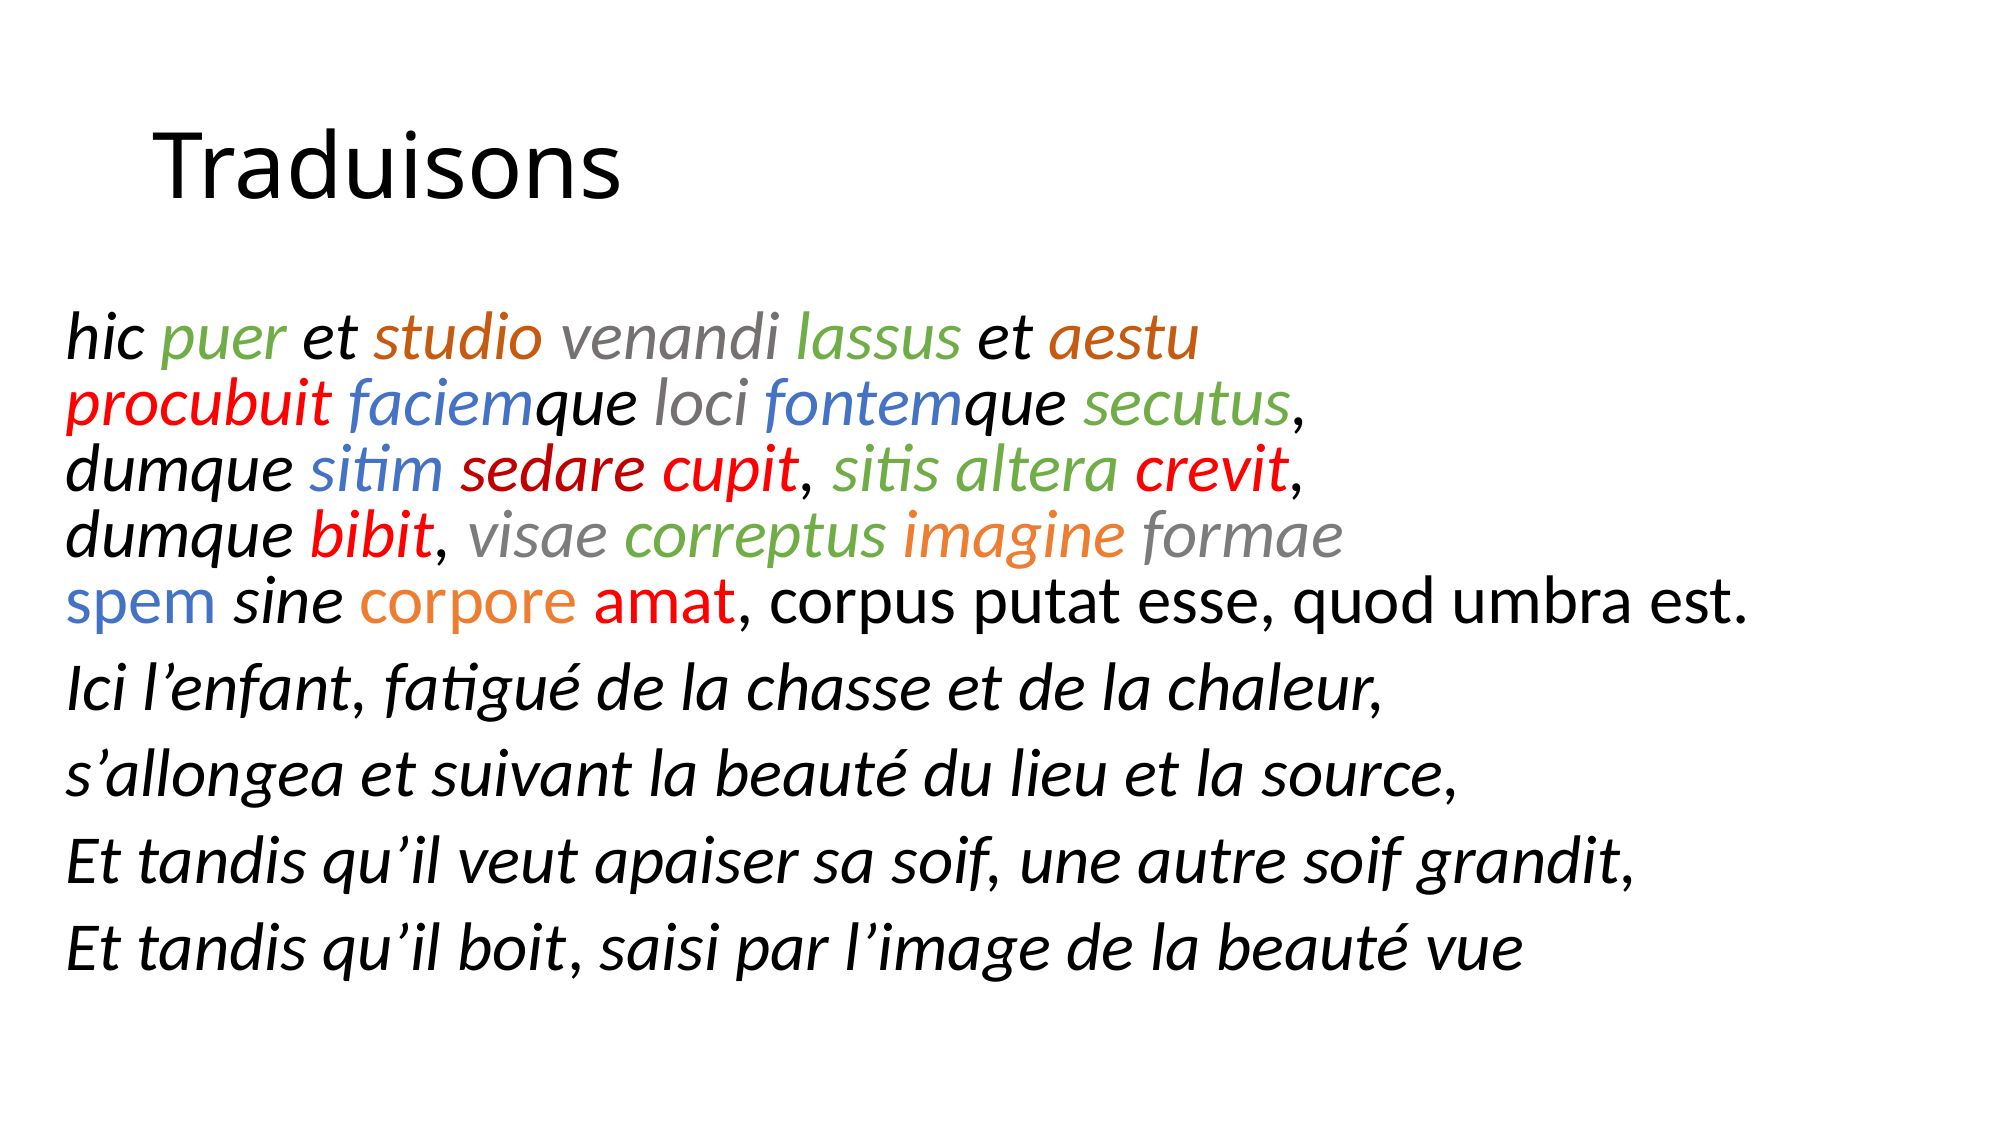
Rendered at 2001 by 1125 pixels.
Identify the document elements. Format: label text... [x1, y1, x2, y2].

title Traduisons [137, 59, 1863, 278]
list hic puer et studio venandi lassus et aestu procubuit faciemque loci fontemque secutus, dumque sitim sedare cupit, sitis altera crevit, dumque bibit, visae correptus imagine formae spem sine corpore amat, corpus putat esse, quod umbra est. Ici l’enfant, fatigué de la chasse et de la chaleur, s’allongea et suivant la beauté du lieu et la source, Et tandis qu’il veut apaiser sa soif, une autre soif grandit, Et tandis qu’il boit, saisi par l’image de la beauté vue [50, 299, 1956, 1014]
